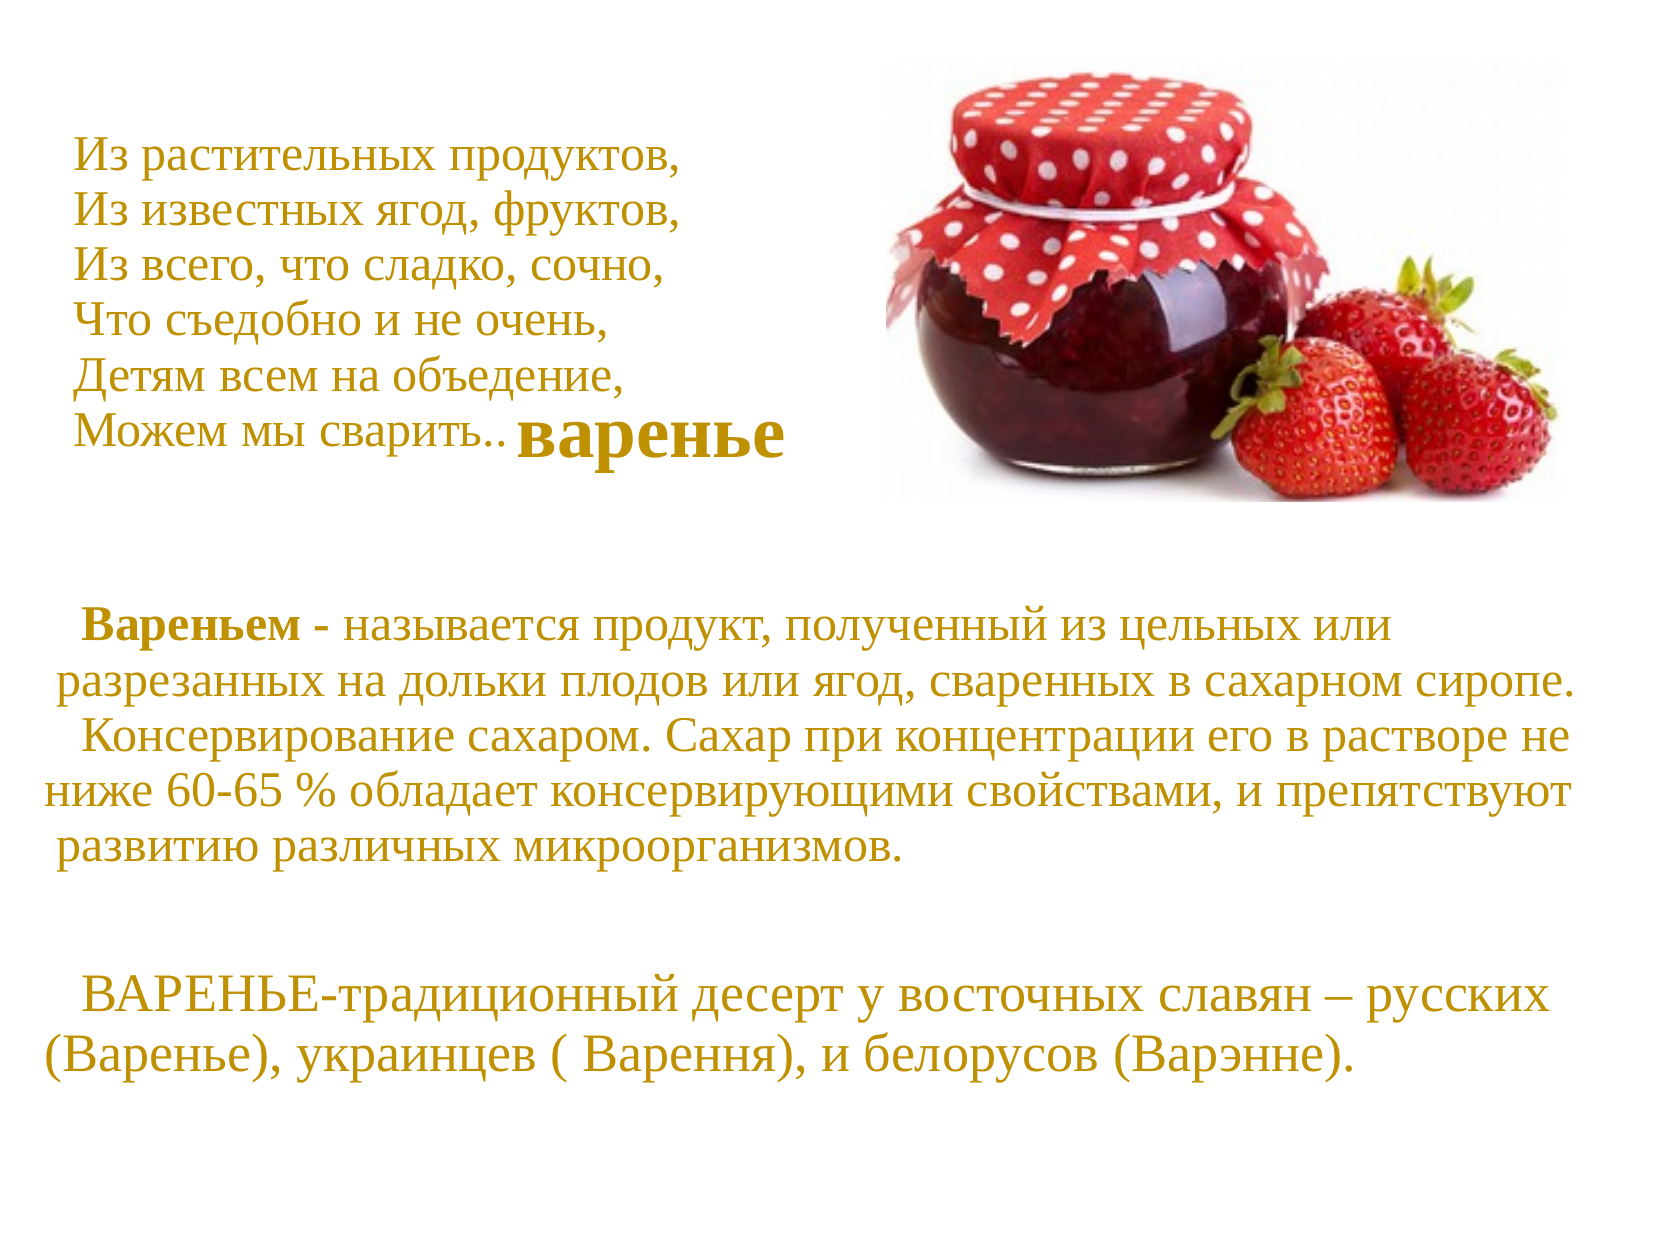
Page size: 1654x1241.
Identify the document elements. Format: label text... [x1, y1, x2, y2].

text_box Вареньем - называется продукт, полученный из цельных или разрезанных на дольки плодов или ягод, сваренных в сахарном сиропе. Консервирование сахаром. Сахар при концентрации его в растворе не ниже 60-65 % обладает консервирующими свойствами, и препятствуют развитию различных микроорганизмов. [29, 588, 1654, 886]
text_box варенье [501, 383, 801, 482]
picture [885, 59, 1565, 502]
text_box Из растительных продуктов, Из известных ягод, фруктов, Из всего, что сладко, сочно, Что съедобно и не очень, Детям всем на объедение, Можем мы сварить.. [59, 118, 827, 471]
text_box ВАРЕНЬЕ-традиционный десерт у восточных славян – русских (Варенье), украинцев ( Варення), и белорусов (Варэнне). [29, 955, 1625, 1093]
